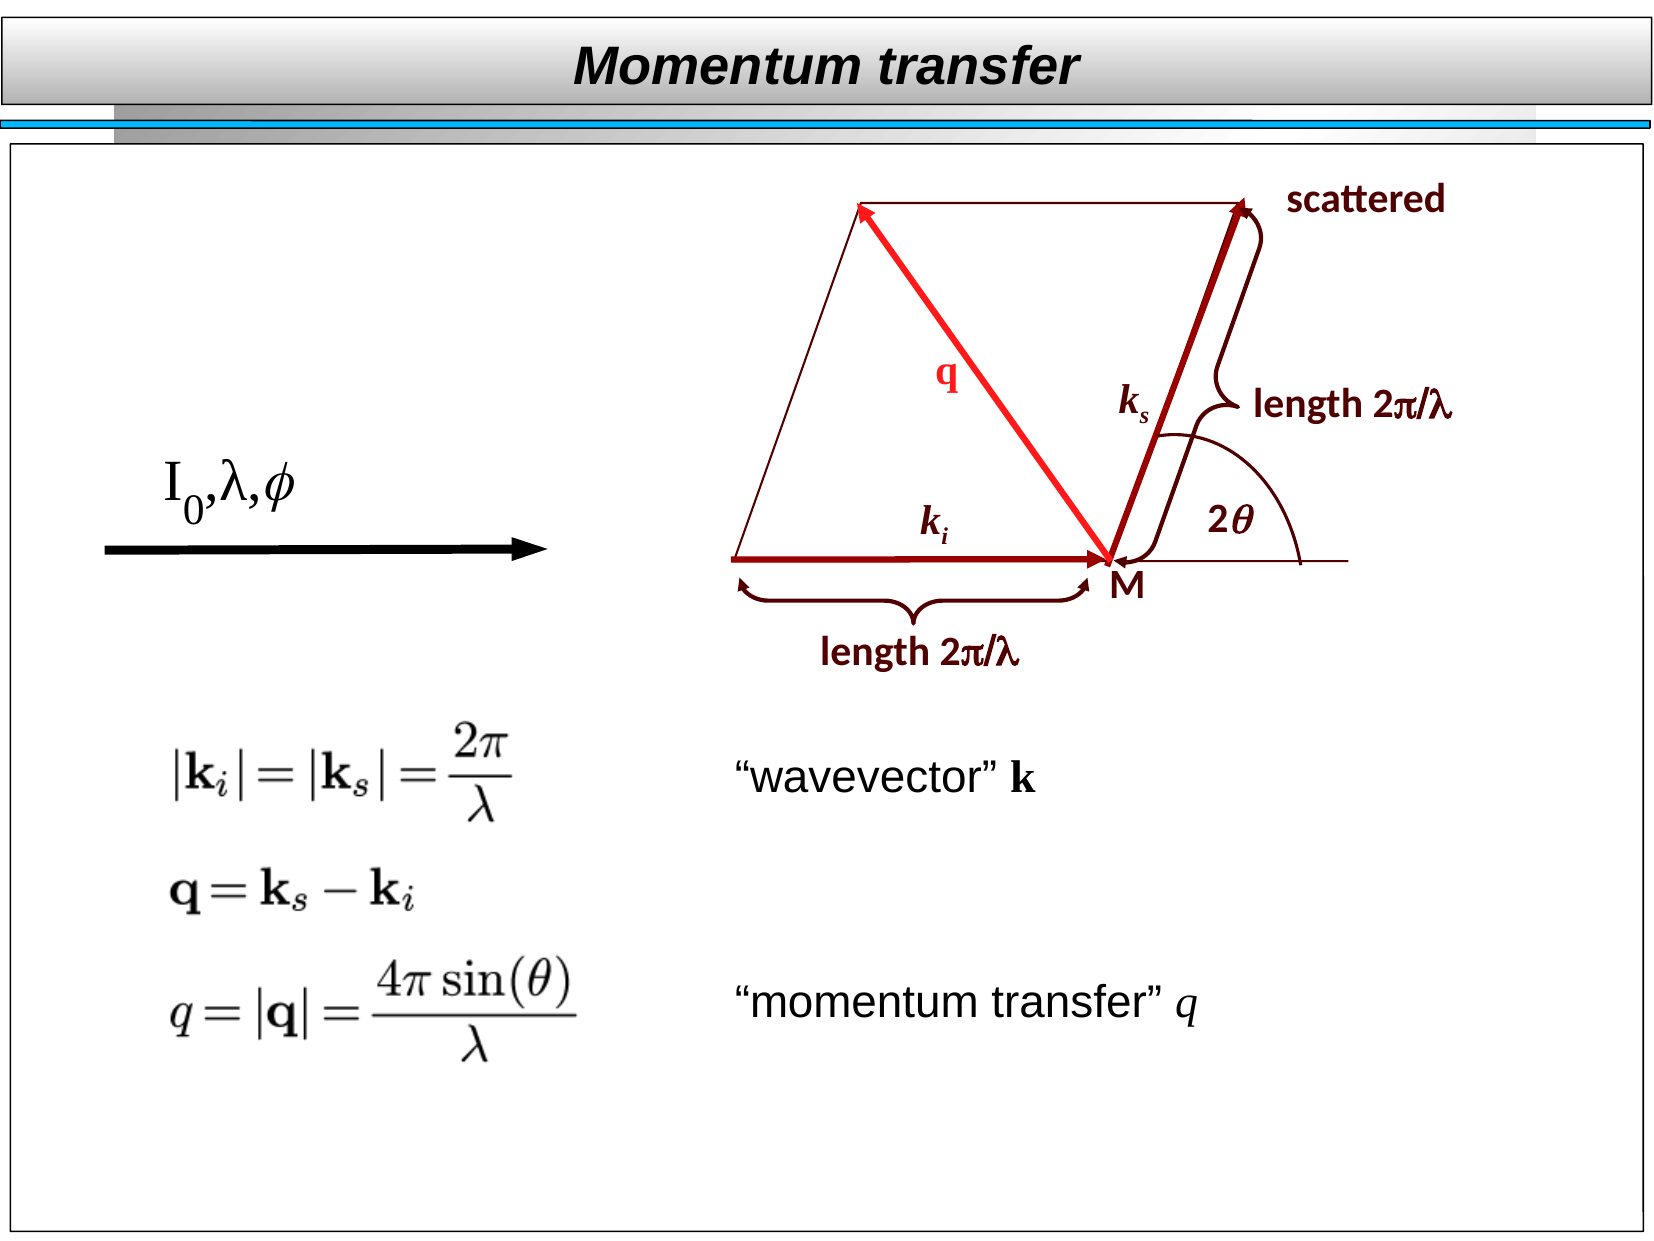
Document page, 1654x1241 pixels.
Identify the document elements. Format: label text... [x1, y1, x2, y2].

text_box I0,λ,f [148, 425, 307, 542]
text_box ks [1103, 363, 1165, 437]
text_box Momentum transfer [1, 17, 1652, 105]
text_box 2q [1192, 483, 1266, 549]
text_box ki [905, 484, 963, 558]
text_box “momentum transfer” q [720, 968, 1231, 1035]
text_box length 2p/l [1238, 368, 1467, 435]
text_box “wavevector” k [720, 743, 1231, 811]
text_box length 2p/l [805, 615, 1034, 681]
text_box q [920, 335, 973, 401]
text_box [0, 120, 1651, 129]
picture [138, 704, 586, 1090]
text_box scattered [1271, 163, 1462, 229]
text_box M [1094, 549, 1161, 615]
